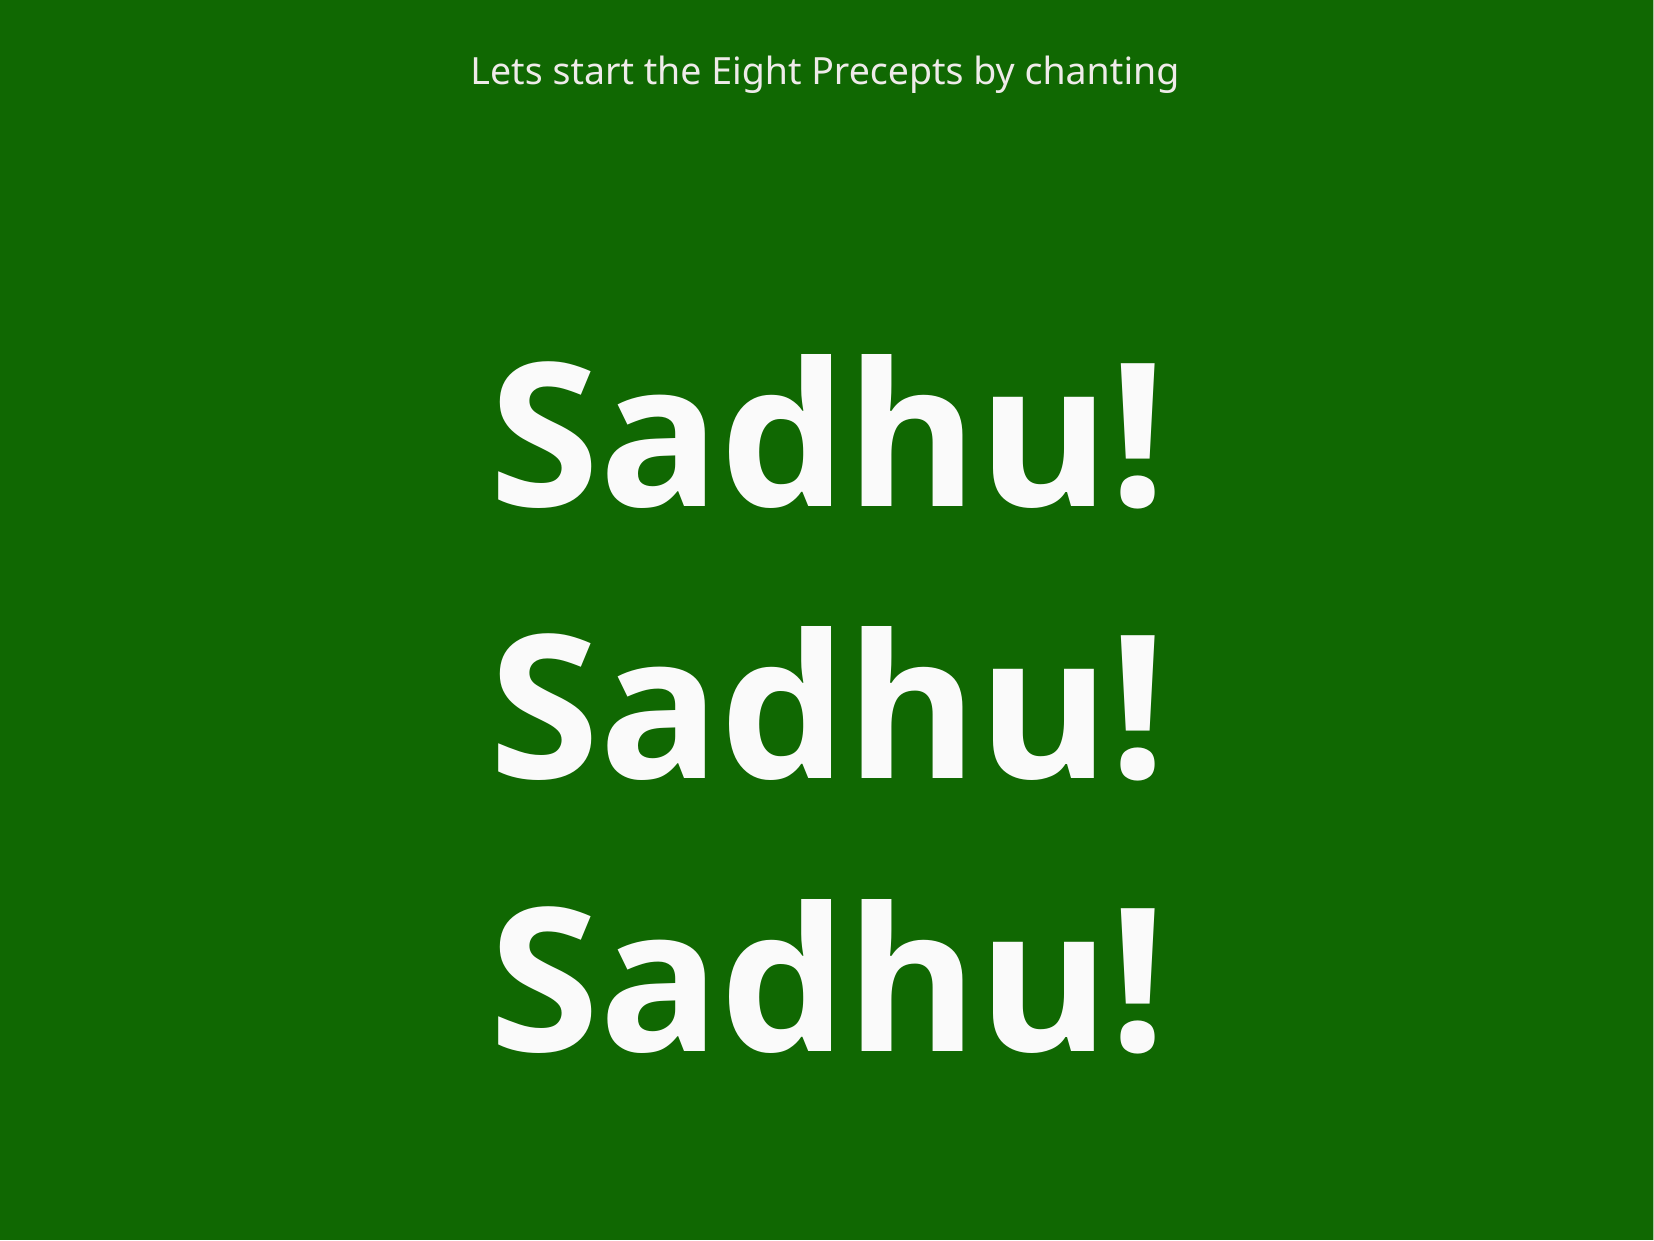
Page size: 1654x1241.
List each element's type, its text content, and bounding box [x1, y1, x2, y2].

subtitle Sadhu! Sadhu! Sadhu! [1, 131, 1654, 1241]
text_box Lets start the Eight Precepts by chanting [3, 36, 1654, 117]
